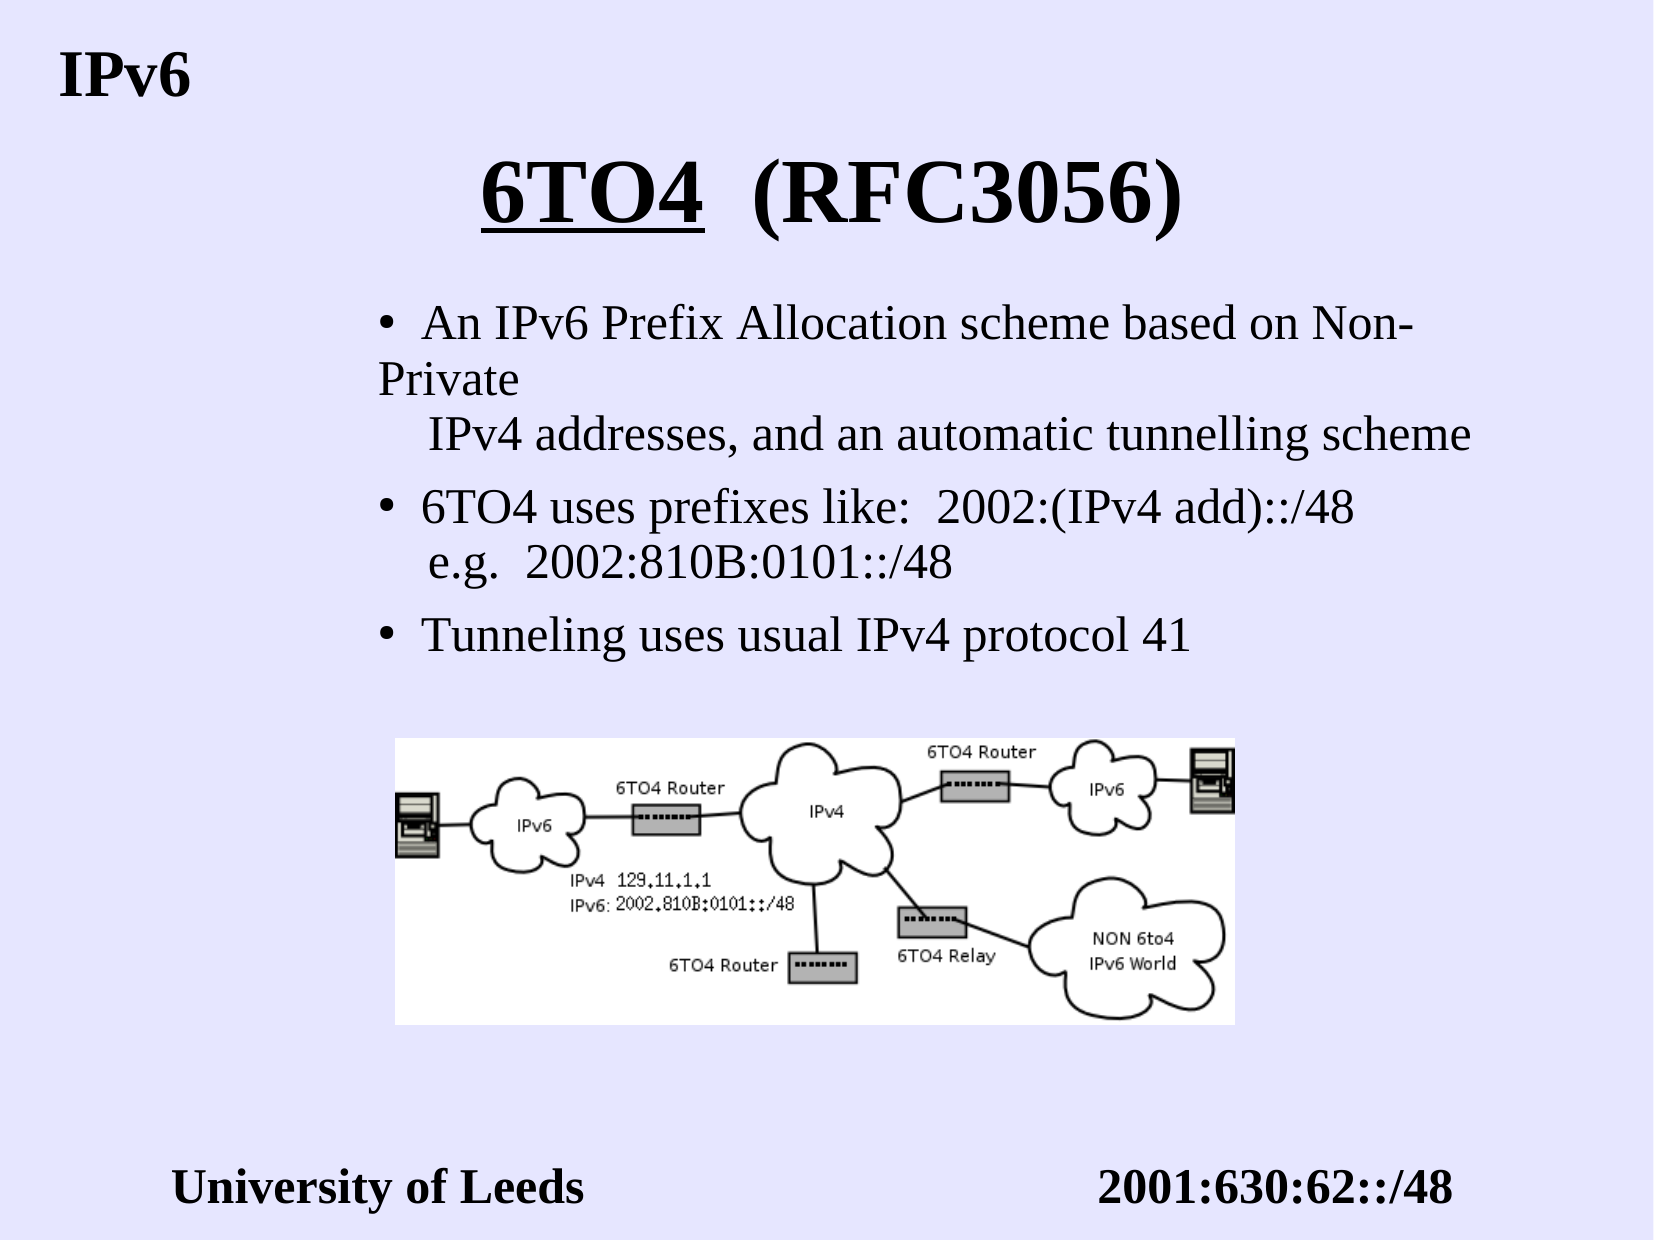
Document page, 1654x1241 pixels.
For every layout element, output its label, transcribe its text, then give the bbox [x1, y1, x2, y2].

title 6TO4 (RFC3056) [88, 88, 1577, 296]
picture [395, 738, 1235, 1025]
list An IPv6 Prefix Allocation scheme based on Non-Private IPv4 addresses, and an automatic tunnelling scheme 6TO4 uses prefixes like: 2002:(IPv4 add)::/48 e.g. 2002:810B:0101::/48 Tunneling uses usual IPv4 protocol 41 [82, 295, 1571, 1109]
